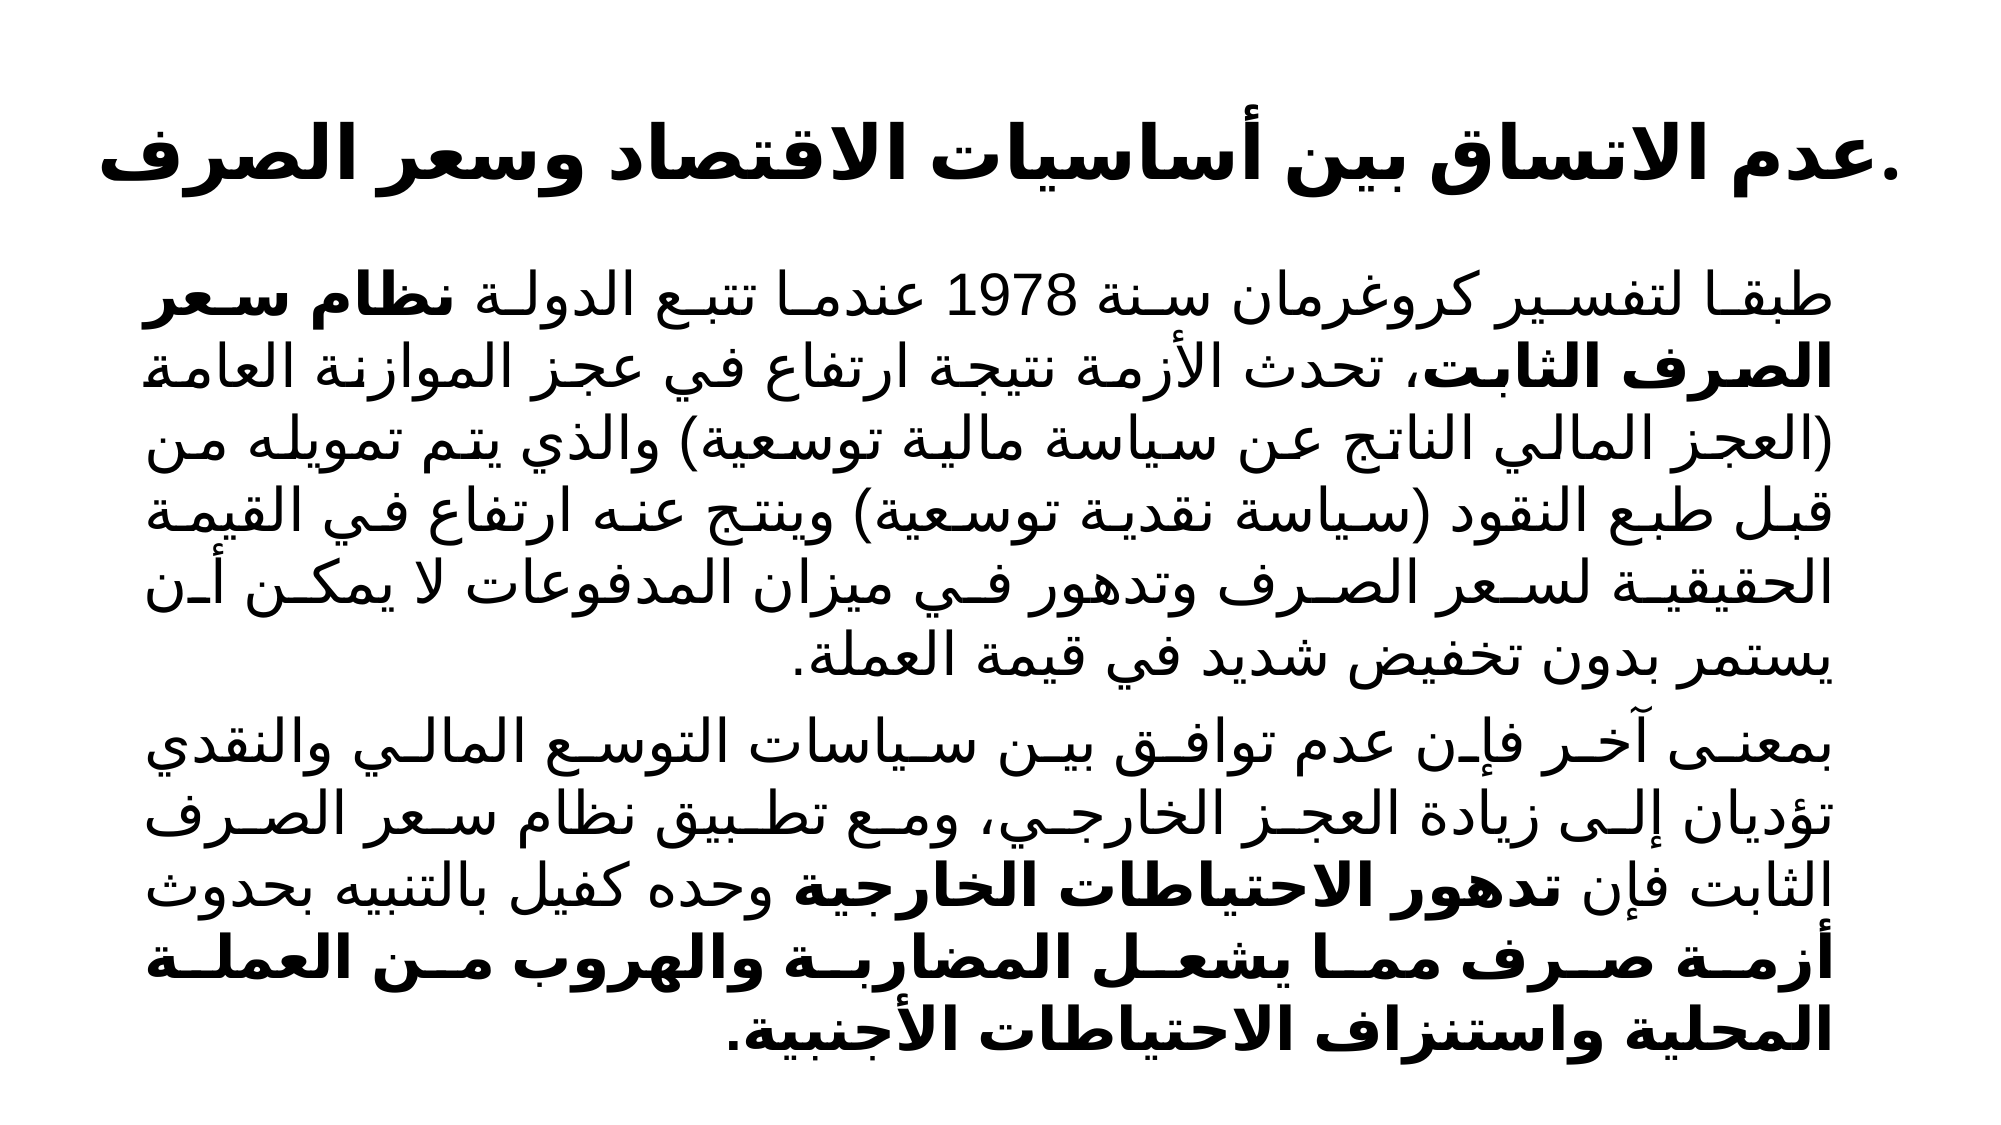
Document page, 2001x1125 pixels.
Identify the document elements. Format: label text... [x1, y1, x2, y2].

text_box عدم الاتساق بين أساسيات الاقتصاد وسعر الصرف. [79, 50, 1921, 248]
text_box طبقا لتفسير كروغرمان سنة 1978 عندما تتبع الدولة نظام سعر الصرف الثابت، تحدث الأزمة نتيجة ارتفاع في عجز الموازنة العامة (العجز المالي الناتج عن سياسة مالية توسعية) والذي يتم تمويله من قبل طبع النقود (سياسة نقدية توسعية) وينتج عنه ارتفاع في القيمة الحقيقية لسعر الصرف وتدهور في ميزان المدفوعات لا يمكن أن يستمر بدون تخفيض شديد في قيمة العملة. بمعنى آخر فإن عدم توافق بين سياسات التوسع المالي والنقدي تؤديان إلى زيادة العجز الخارجي، ومع تطبيق نظام سعر الصرف الثابت فإن تدهور الاحتياطات الخارجية وحده كفيل بالتنبيه بحدوث أزمة صرف مما يشعل المضاربة والهروب من العملة المحلية واستنزاف الاحتياطات الأجنبية. [129, 247, 1851, 1089]
